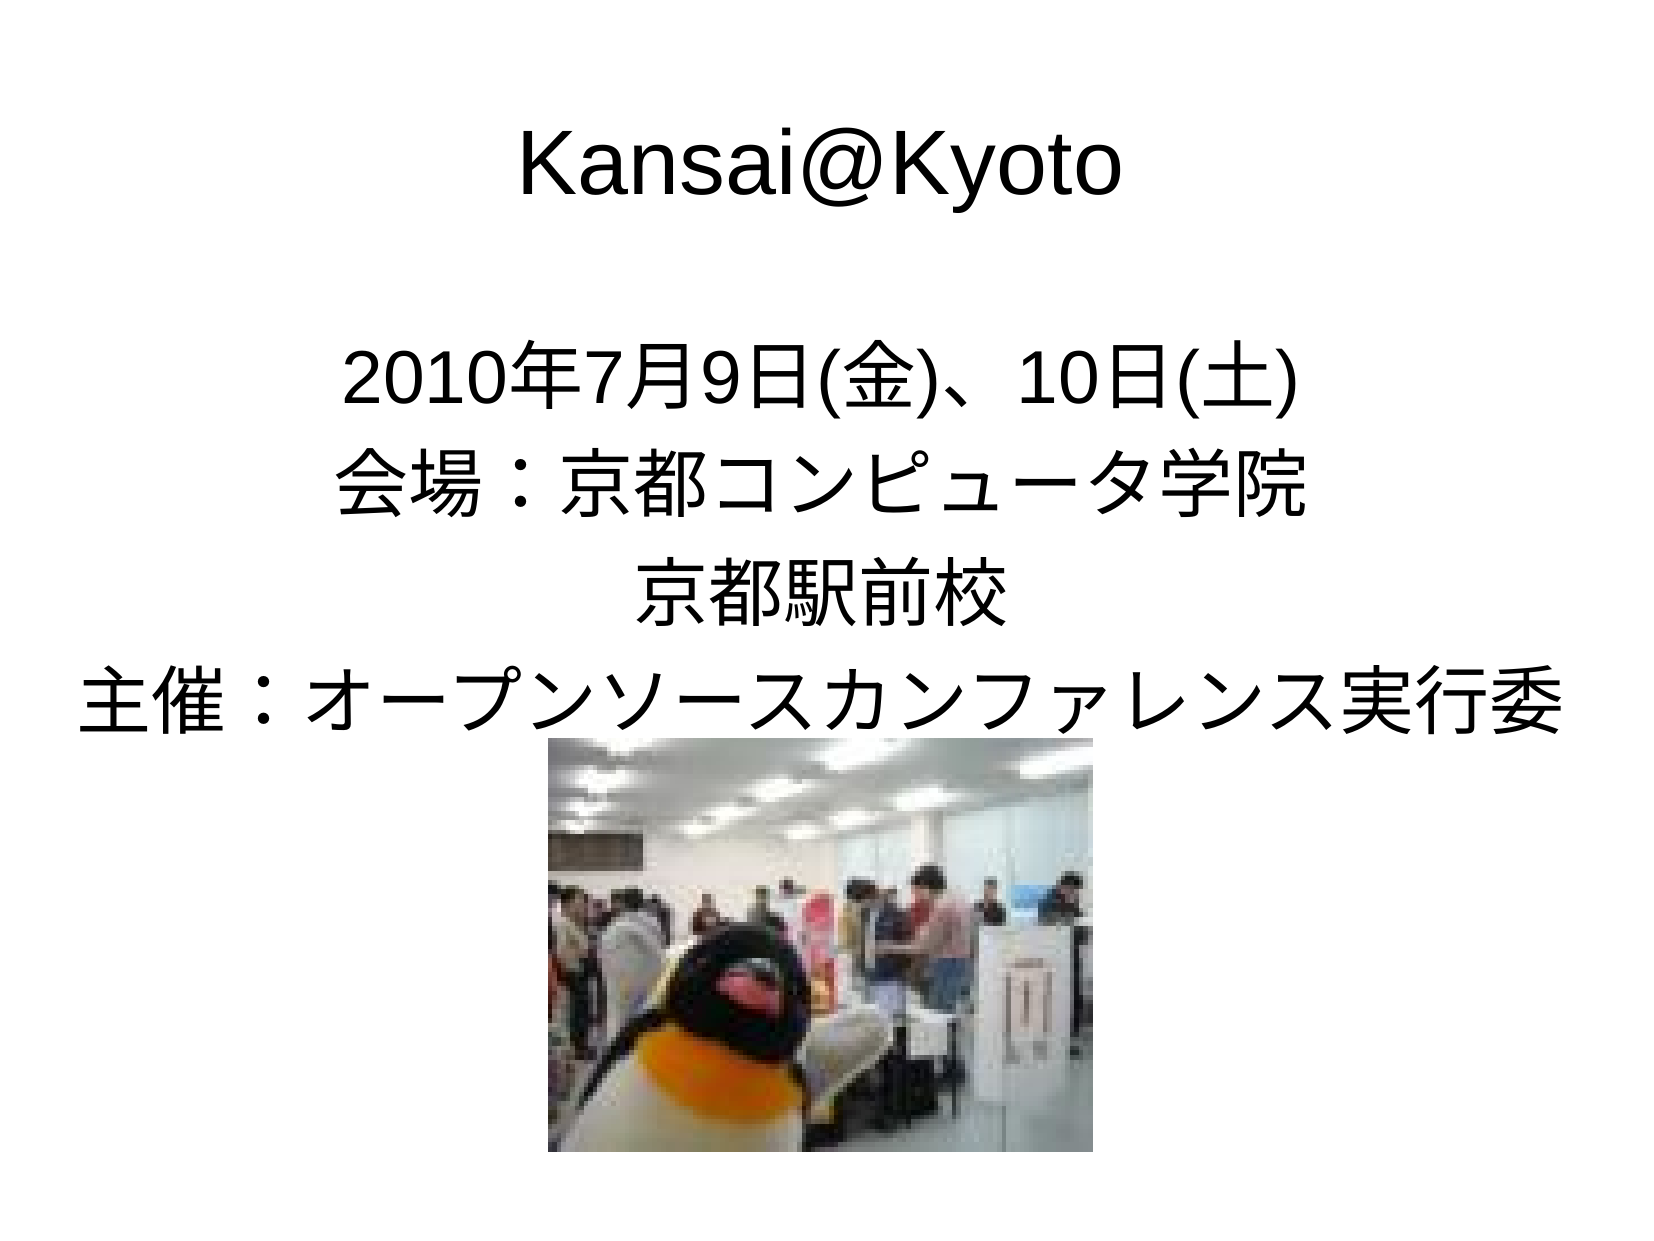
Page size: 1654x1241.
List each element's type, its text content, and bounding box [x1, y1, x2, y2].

title オープンソースカンファレンス2010 Kansai@Kyoto 2010年7月9日(金)、10日(土) 会場：京都コンピュータ学院 京都駅前校 主催：オープンソースカンファレンス実行委員会 [76, 59, 1565, 676]
picture [548, 738, 1093, 1152]
